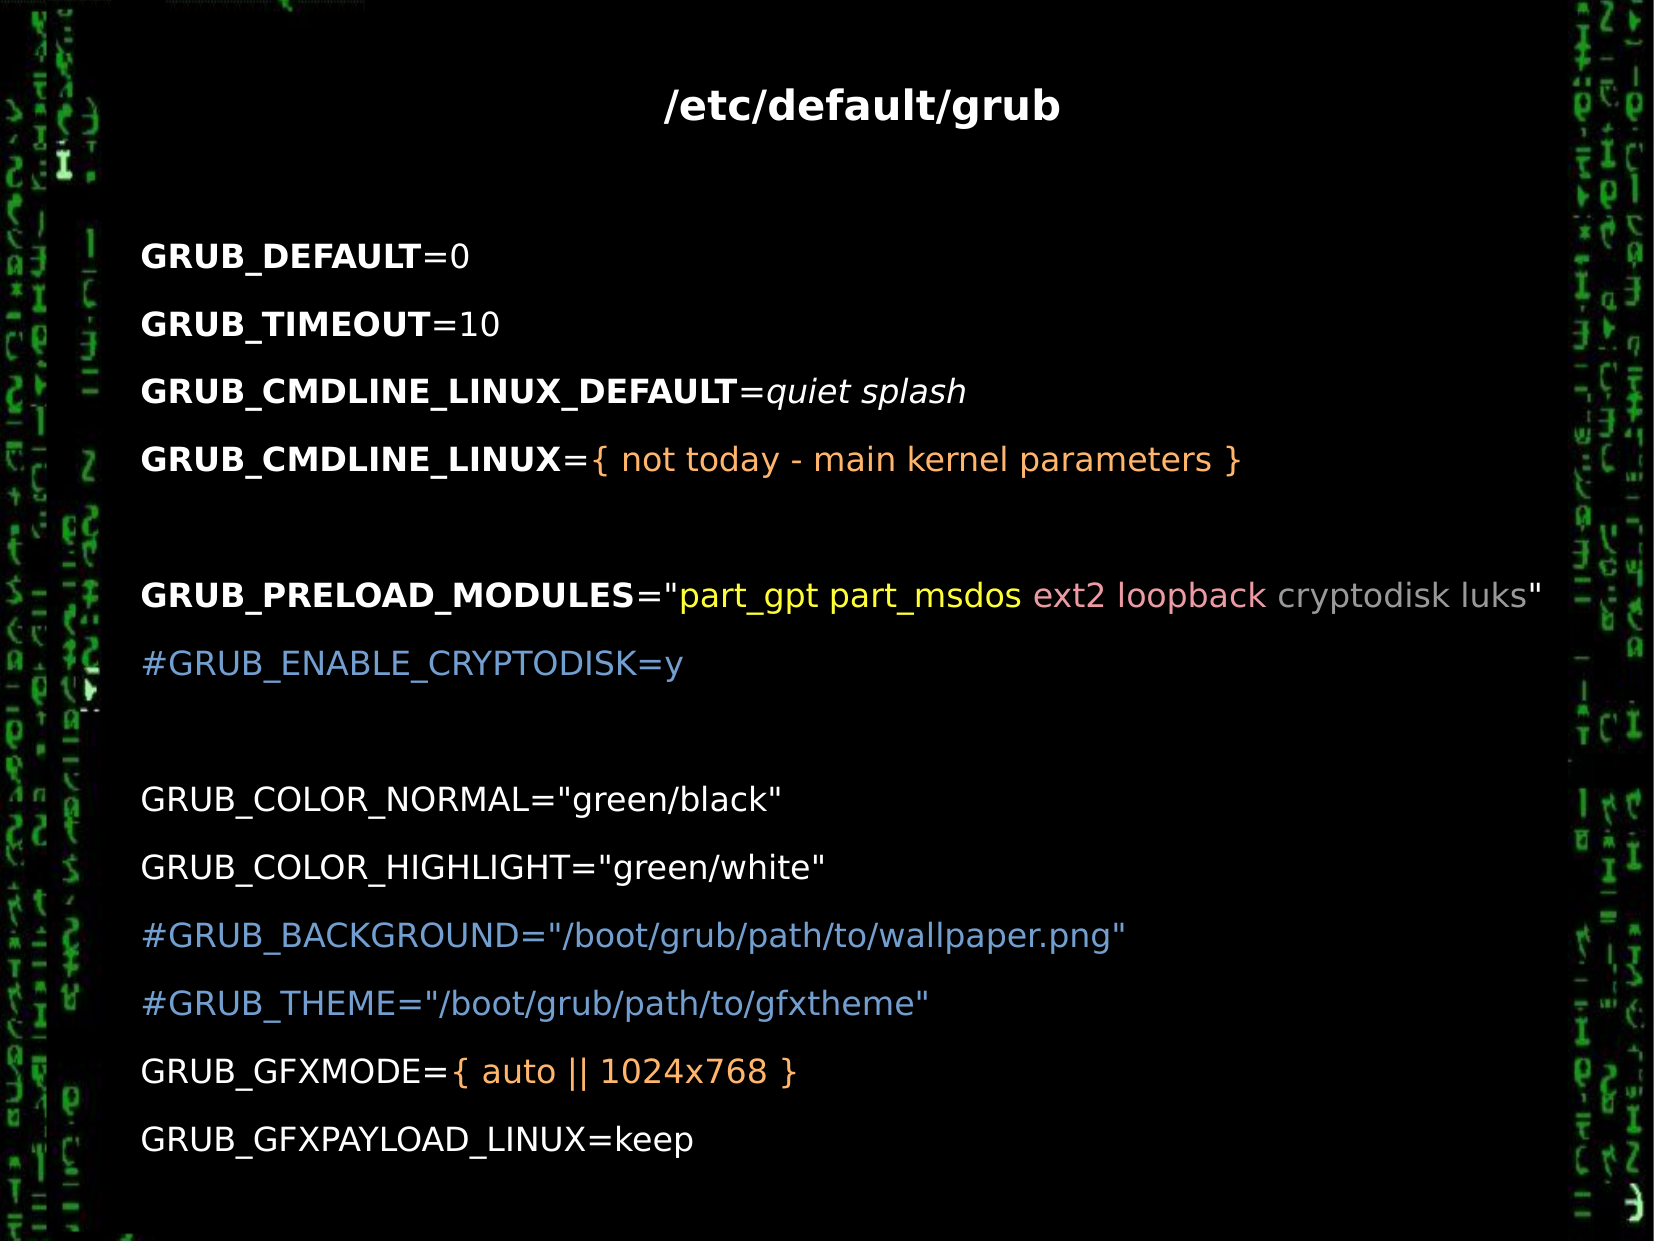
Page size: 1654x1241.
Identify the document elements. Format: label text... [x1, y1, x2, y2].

picture [0, 0, 1654, 1241]
list /etc/default/grub GRUB_DEFAULT=0 GRUB_TIMEOUT=10 GRUB_CMDLINE_LINUX_DEFAULT=quiet splash GRUB_CMDLINE_LINUX={ not today - main kernel parameters } GRUB_PRELOAD_MODULES="part_gpt part_msdos ext2 loopback cryptodisk luks" #GRUB_ENABLE_CRYPTODISK=y GRUB_COLOR_NORMAL="green/black" GRUB_COLOR_HIGHLIGHT="green/white" #GRUB_BACKGROUND="/boot/grub/path/to/wallpaper.png" #GRUB_THEME="/boot/grub/path/to/gfxtheme" GRUB_GFXMODE={ auto || 1024x768 } GRUB_GFXPAYLOAD_LINUX=keep [69, 81, 1585, 1216]
